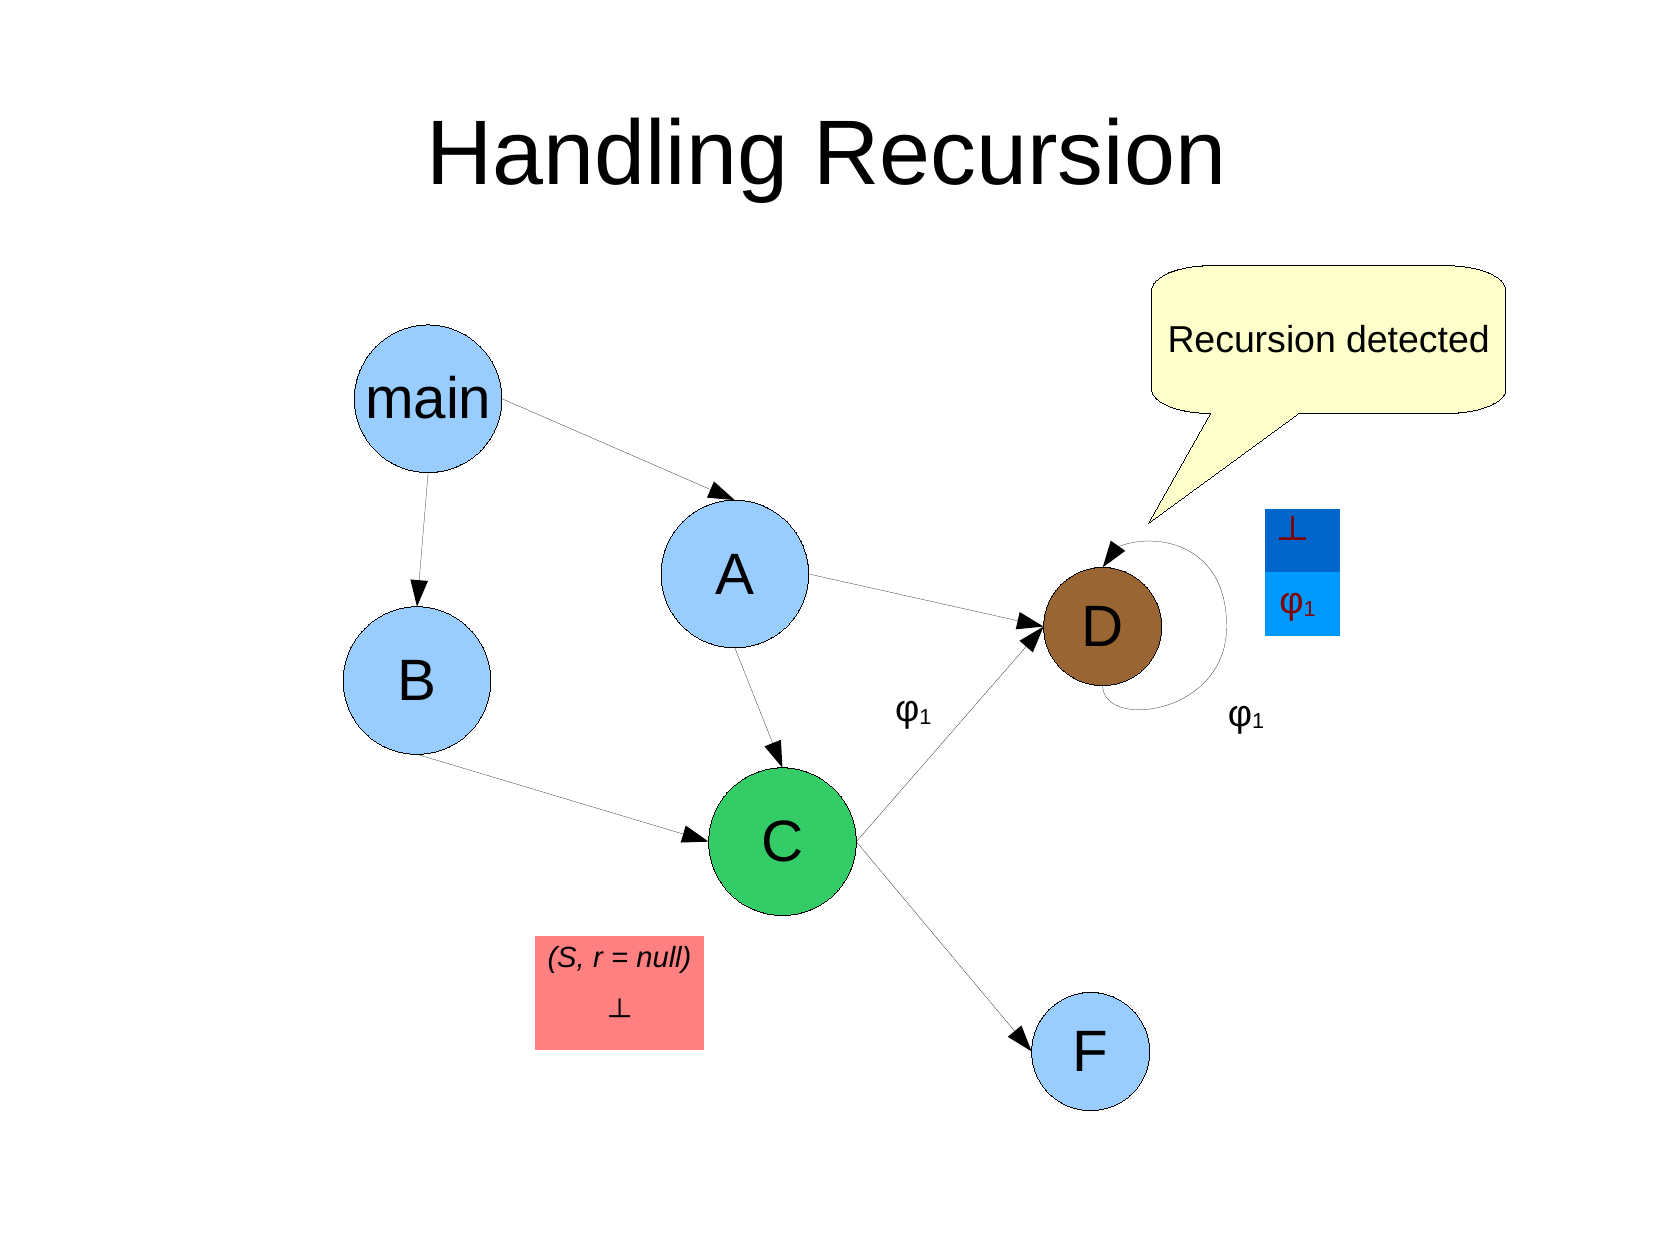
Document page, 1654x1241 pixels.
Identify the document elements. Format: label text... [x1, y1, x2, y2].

text_box φ1 [938, 739, 947, 750]
table_cell ┴ [535, 993, 704, 1050]
text_box C [708, 767, 857, 916]
text_box D [1043, 567, 1162, 686]
table_header (S, r = null) [535, 936, 704, 993]
text_box F [1031, 992, 1150, 1111]
text_box B [343, 606, 491, 755]
text_box φ1 [1213, 684, 1279, 755]
text_box Recursion detected [1148, 265, 1506, 524]
text_box A [661, 500, 809, 648]
table_cell φ1 [1265, 572, 1340, 636]
table_header ┴ [1265, 509, 1340, 572]
text_box main [354, 324, 502, 473]
title Handling Recursion [82, 49, 1571, 257]
text_box φ1 [880, 680, 947, 750]
